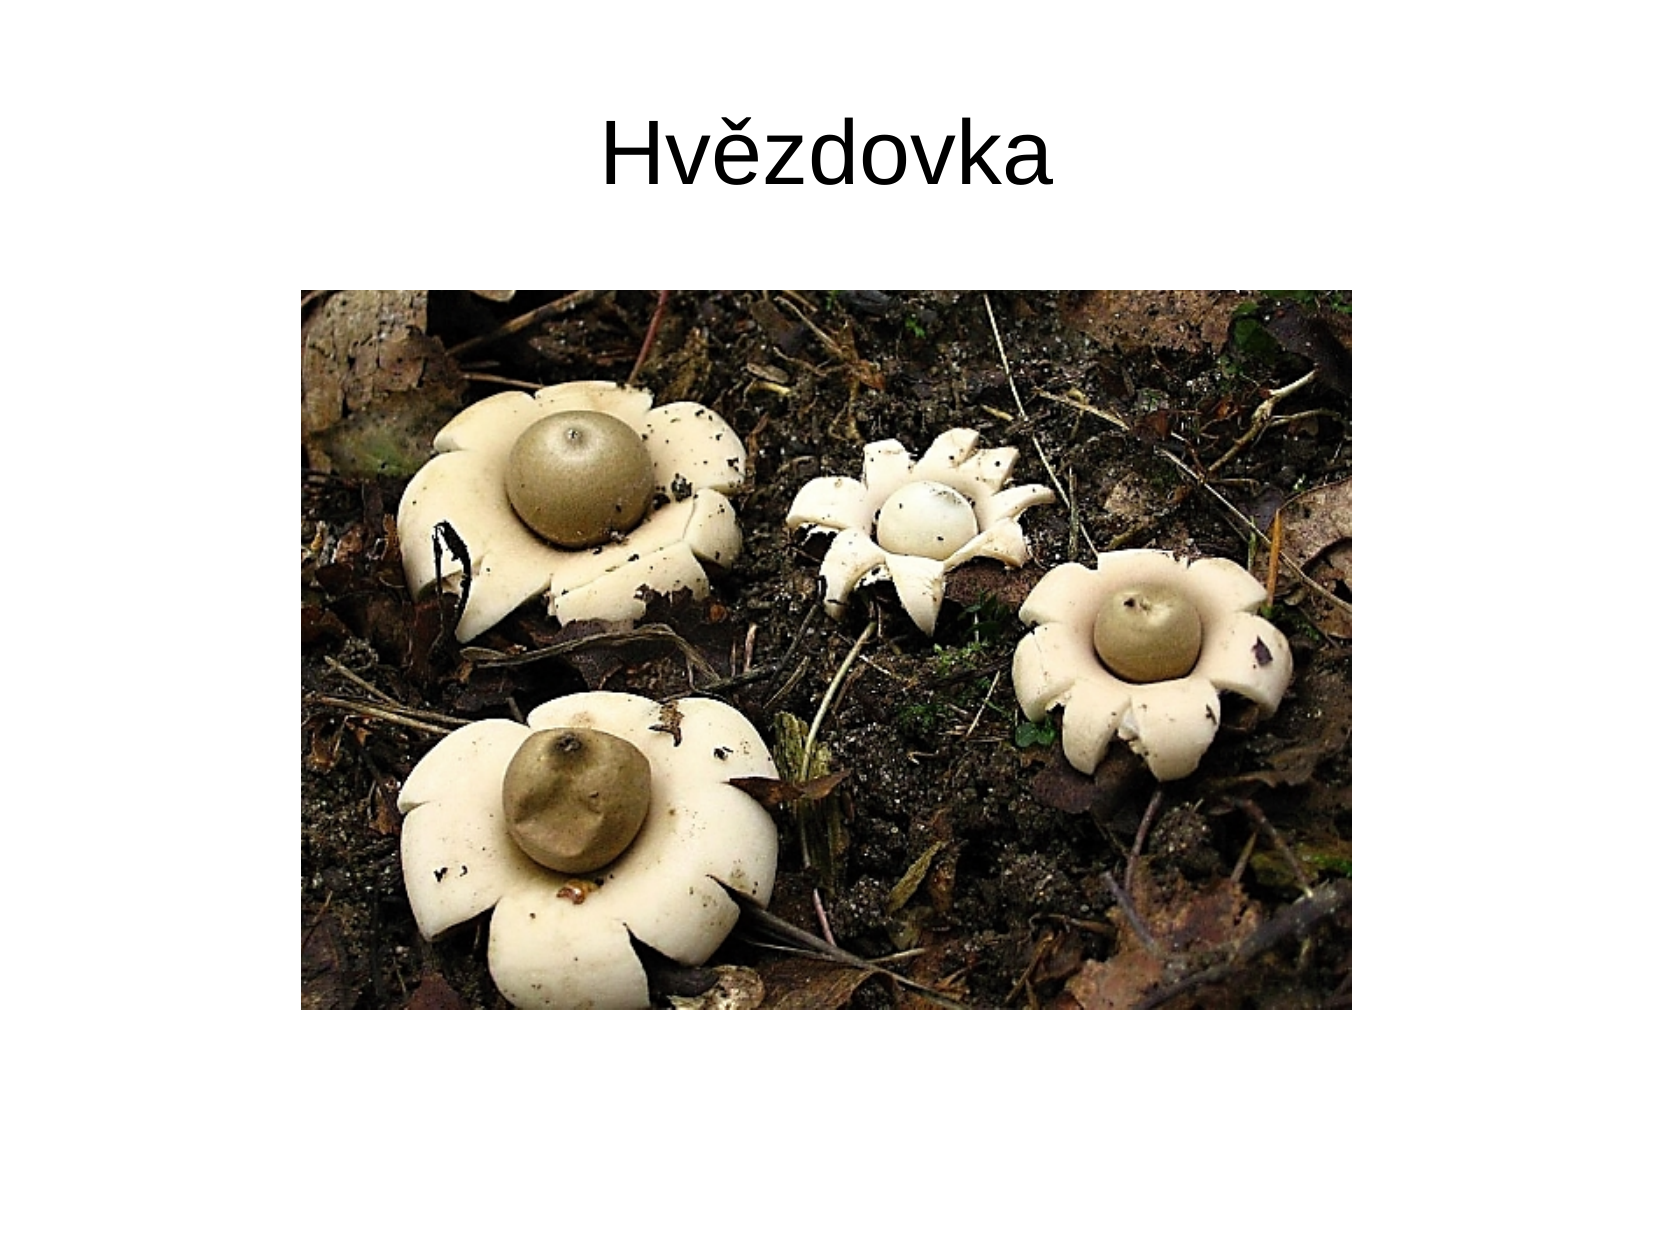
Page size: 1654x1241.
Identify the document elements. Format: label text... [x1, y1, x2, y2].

picture [301, 290, 1352, 1010]
title Hvězdovka [82, 49, 1571, 257]
